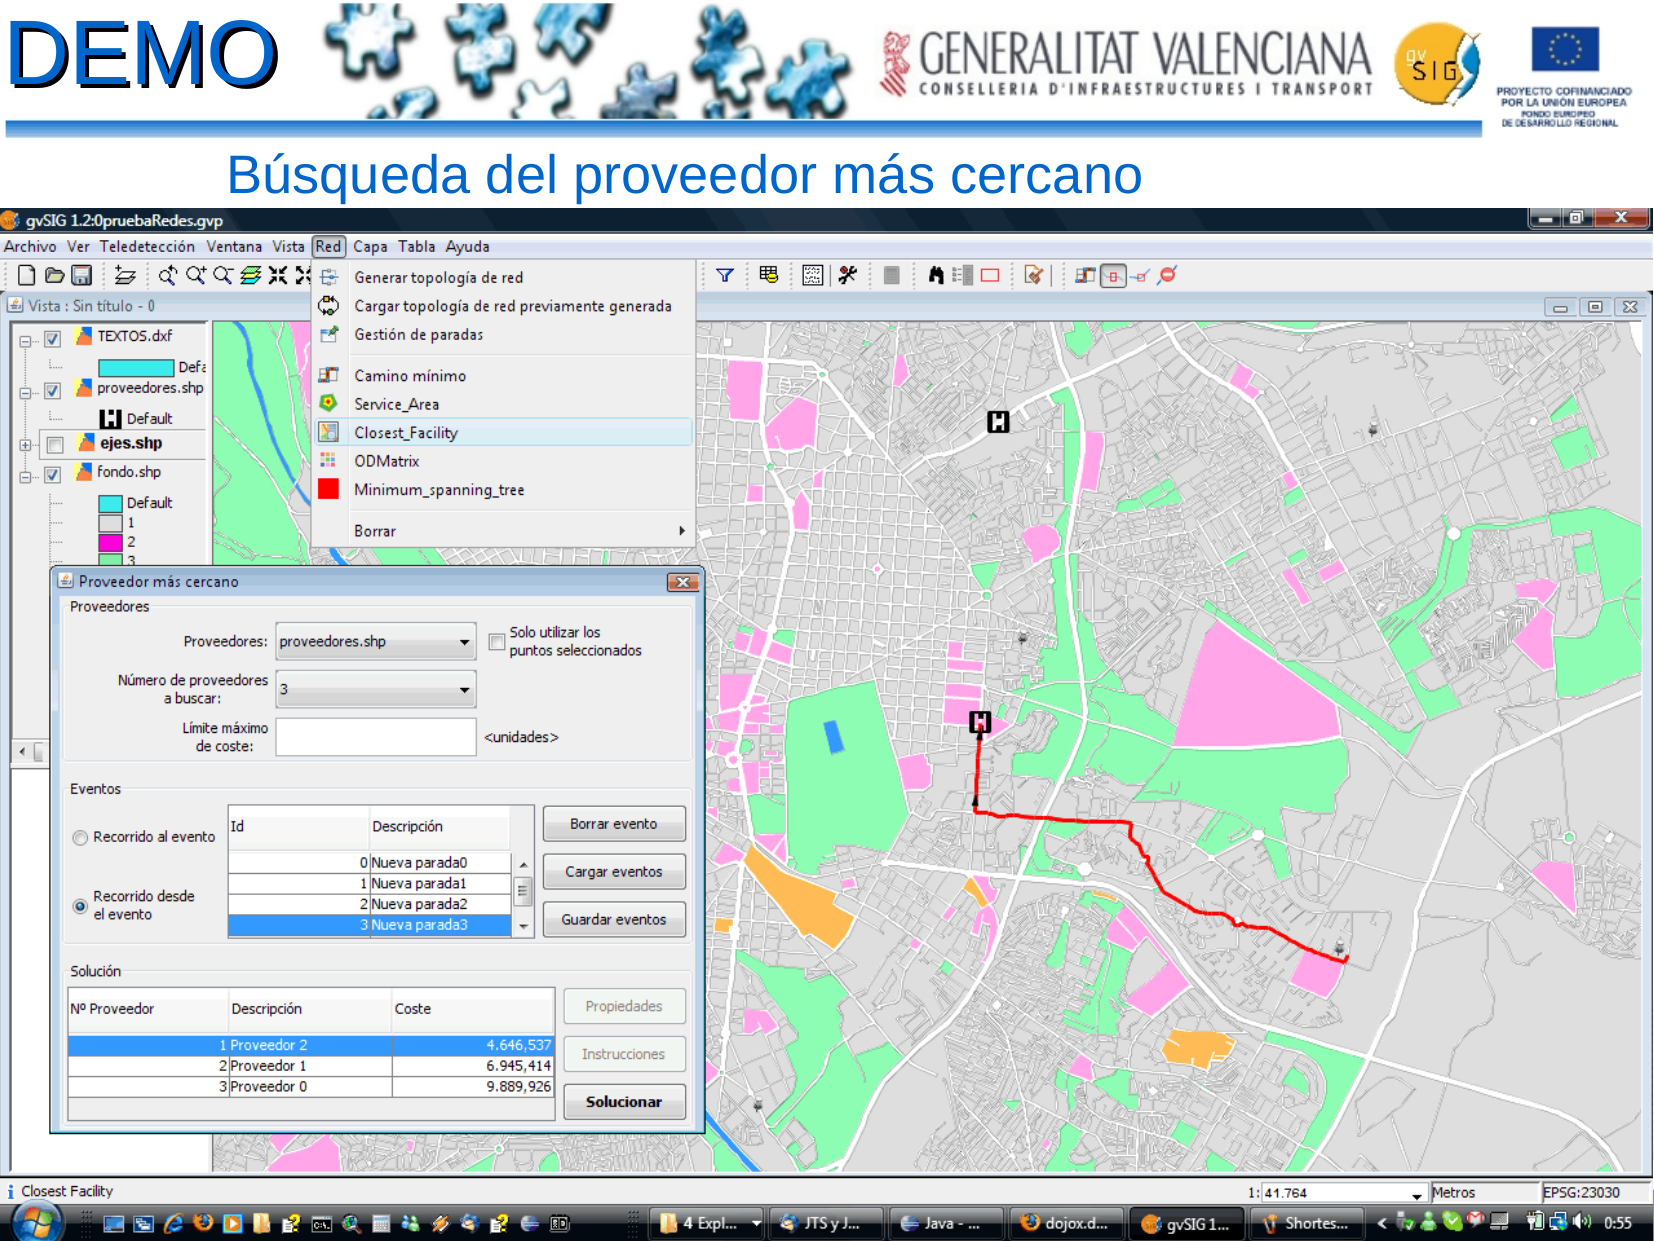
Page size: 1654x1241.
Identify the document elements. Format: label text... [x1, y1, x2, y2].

picture [0, 2, 1654, 1241]
list Búsqueda del proveedor más cercano [208, 144, 1477, 207]
title DEMO [3, 0, 443, 106]
